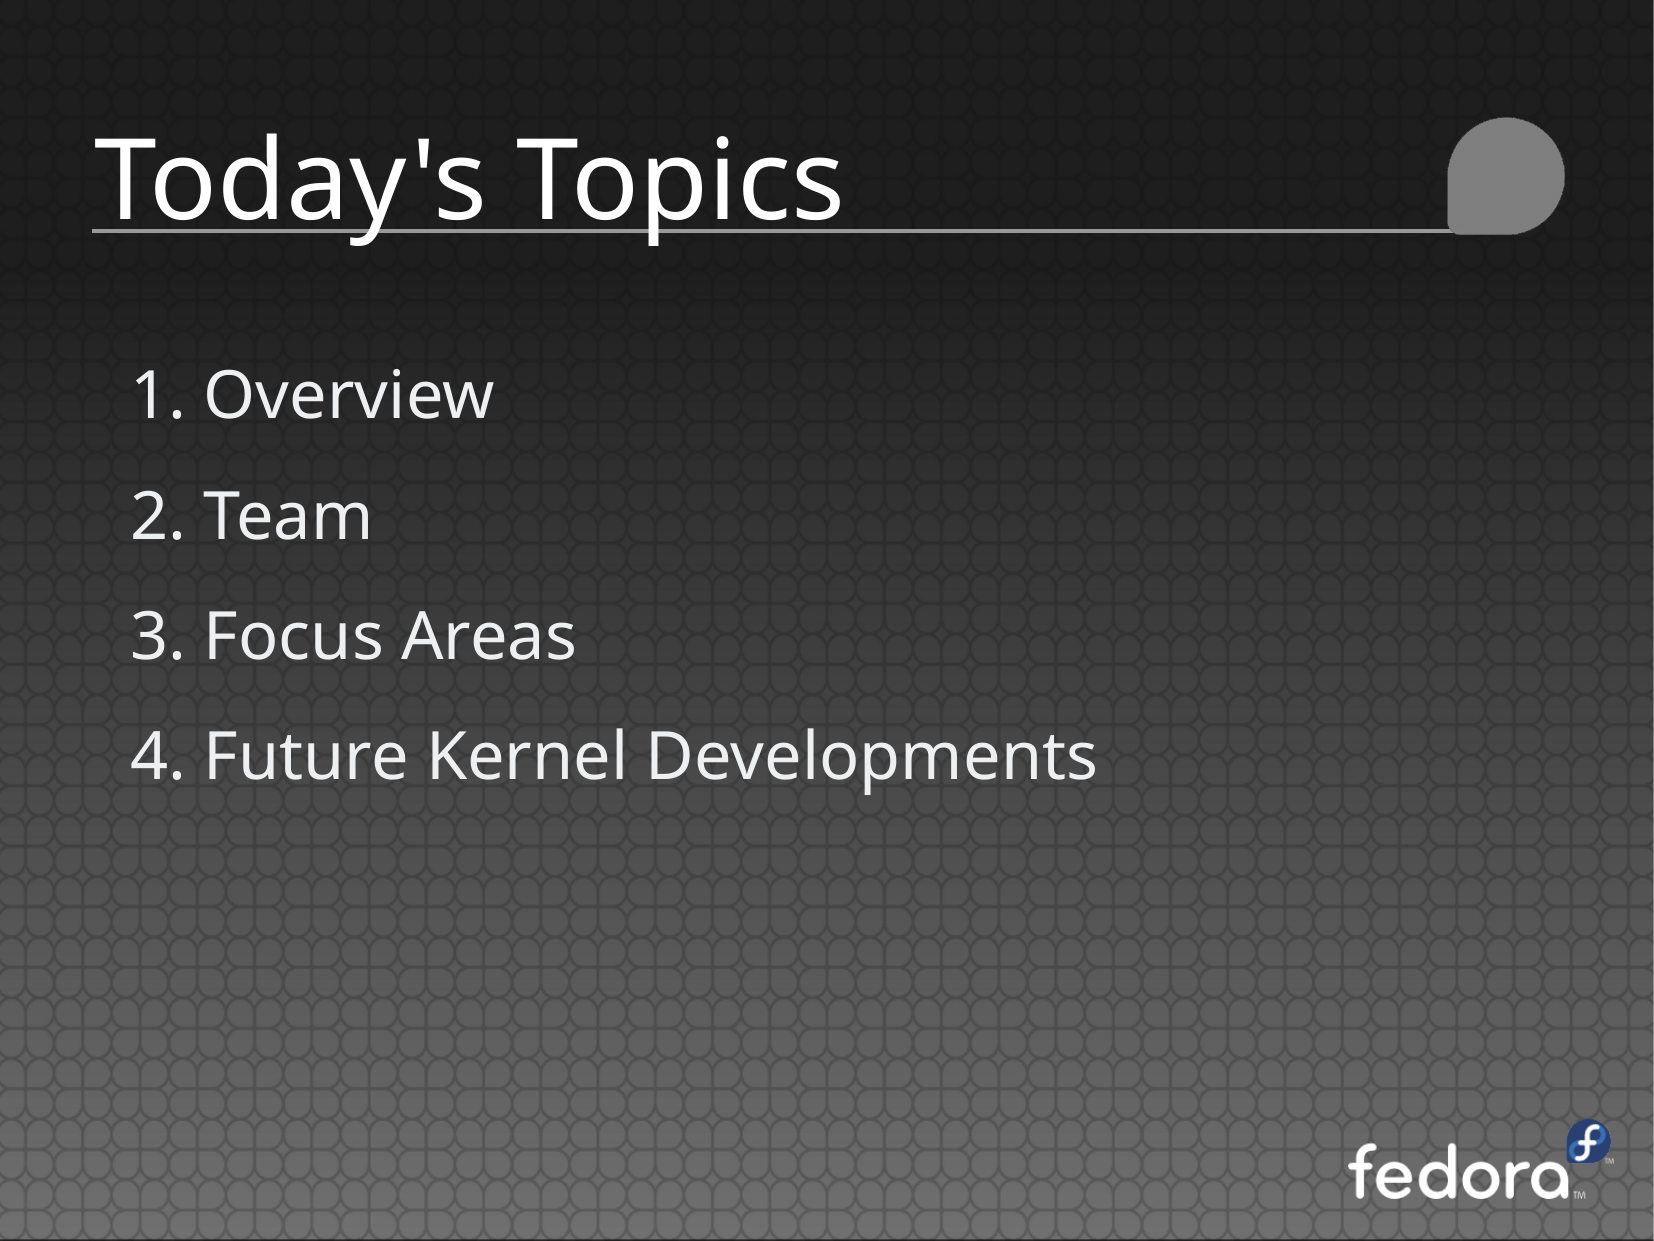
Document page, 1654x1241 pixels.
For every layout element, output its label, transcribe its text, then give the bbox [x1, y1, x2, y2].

picture [0, 0, 1654, 1241]
title Today's Topics [94, 100, 1426, 251]
list Overview Team Focus Areas Future Kernel Developments [112, 227, 1501, 1163]
